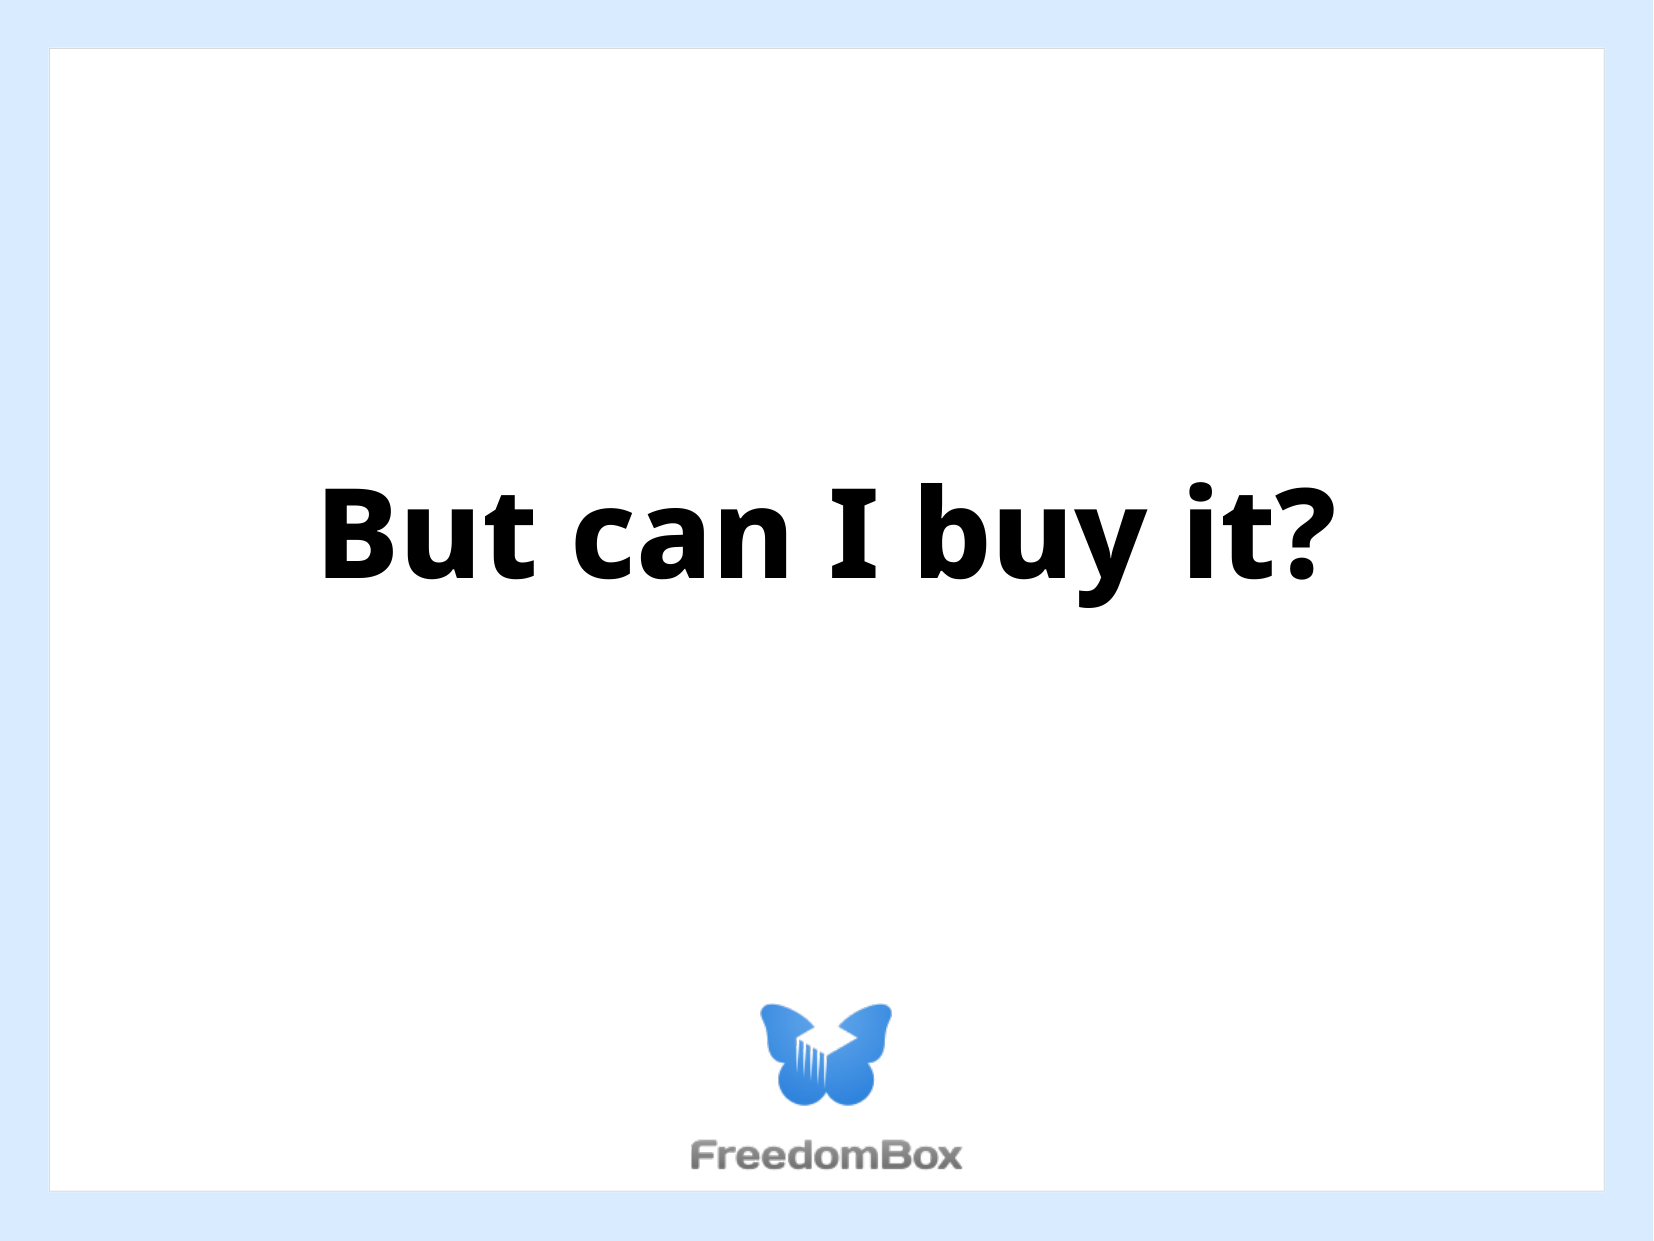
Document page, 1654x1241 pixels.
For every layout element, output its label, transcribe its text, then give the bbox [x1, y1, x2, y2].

subtitle But can I buy it? [82, 49, 1571, 1010]
picture [0, 0, 1654, 1241]
